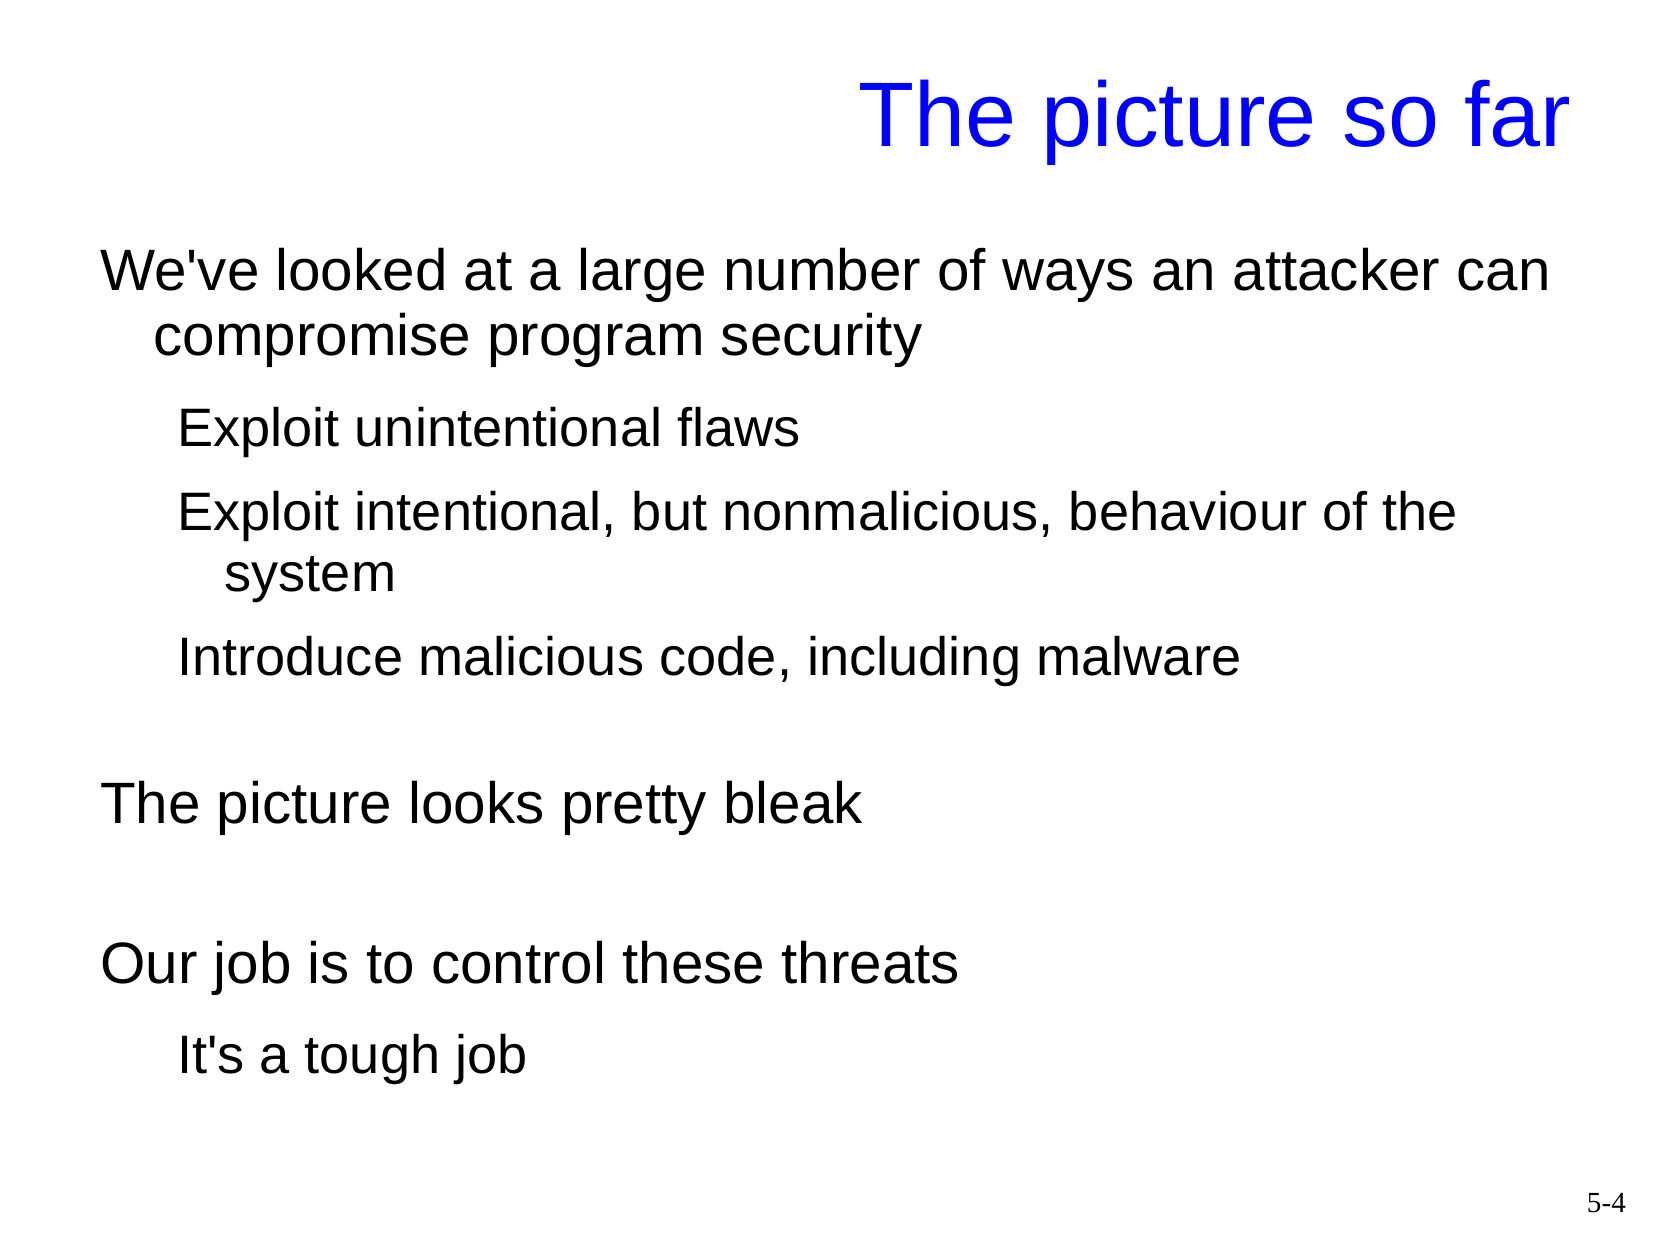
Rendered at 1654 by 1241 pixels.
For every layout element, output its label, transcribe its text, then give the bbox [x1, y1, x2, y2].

list We've looked at a large number of ways an attacker can compromise program security Exploit unintentional flaws Exploit intentional, but nonmalicious, behaviour of the system Introduce malicious code, including malware The picture looks pretty bleak Our job is to control these threats It's a tough job [82, 237, 1571, 1156]
title The picture so far [84, 18, 1573, 211]
